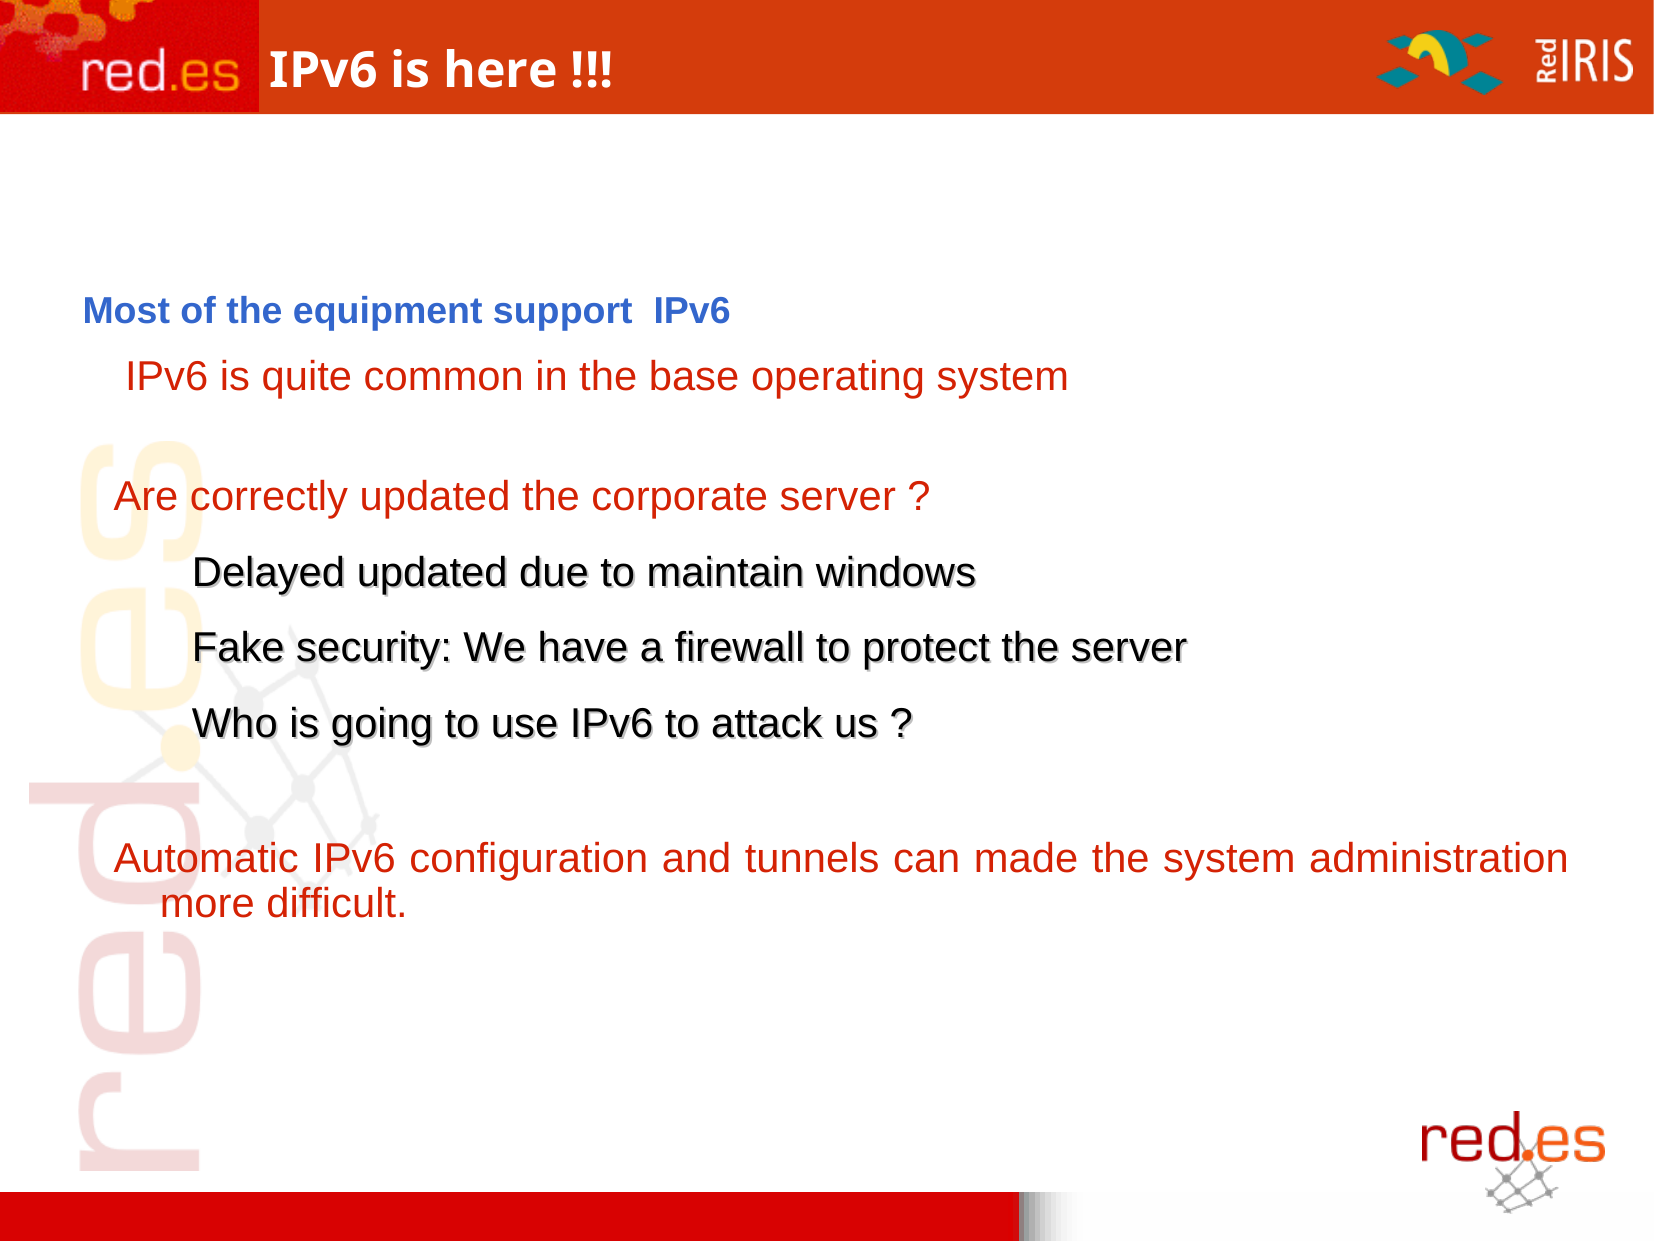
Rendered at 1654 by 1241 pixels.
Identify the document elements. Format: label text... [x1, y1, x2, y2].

list Most of the equipment support IPv6 IPv6 is quite common in the base operating system Are correctly updated the corporate server ? Delayed updated due to maintain windows Fake security: We have a firewall to protect the server Who is going to use IPv6 to attack us ? Automatic IPv6 configuration and tunnels can made the system administration more difficult. [82, 289, 1570, 1107]
picture [0, 1111, 1654, 1241]
picture [29, 441, 380, 1171]
picture [0, 0, 259, 112]
picture [1556, 30, 1633, 95]
title IPv6 is here !!! [269, 0, 1556, 139]
